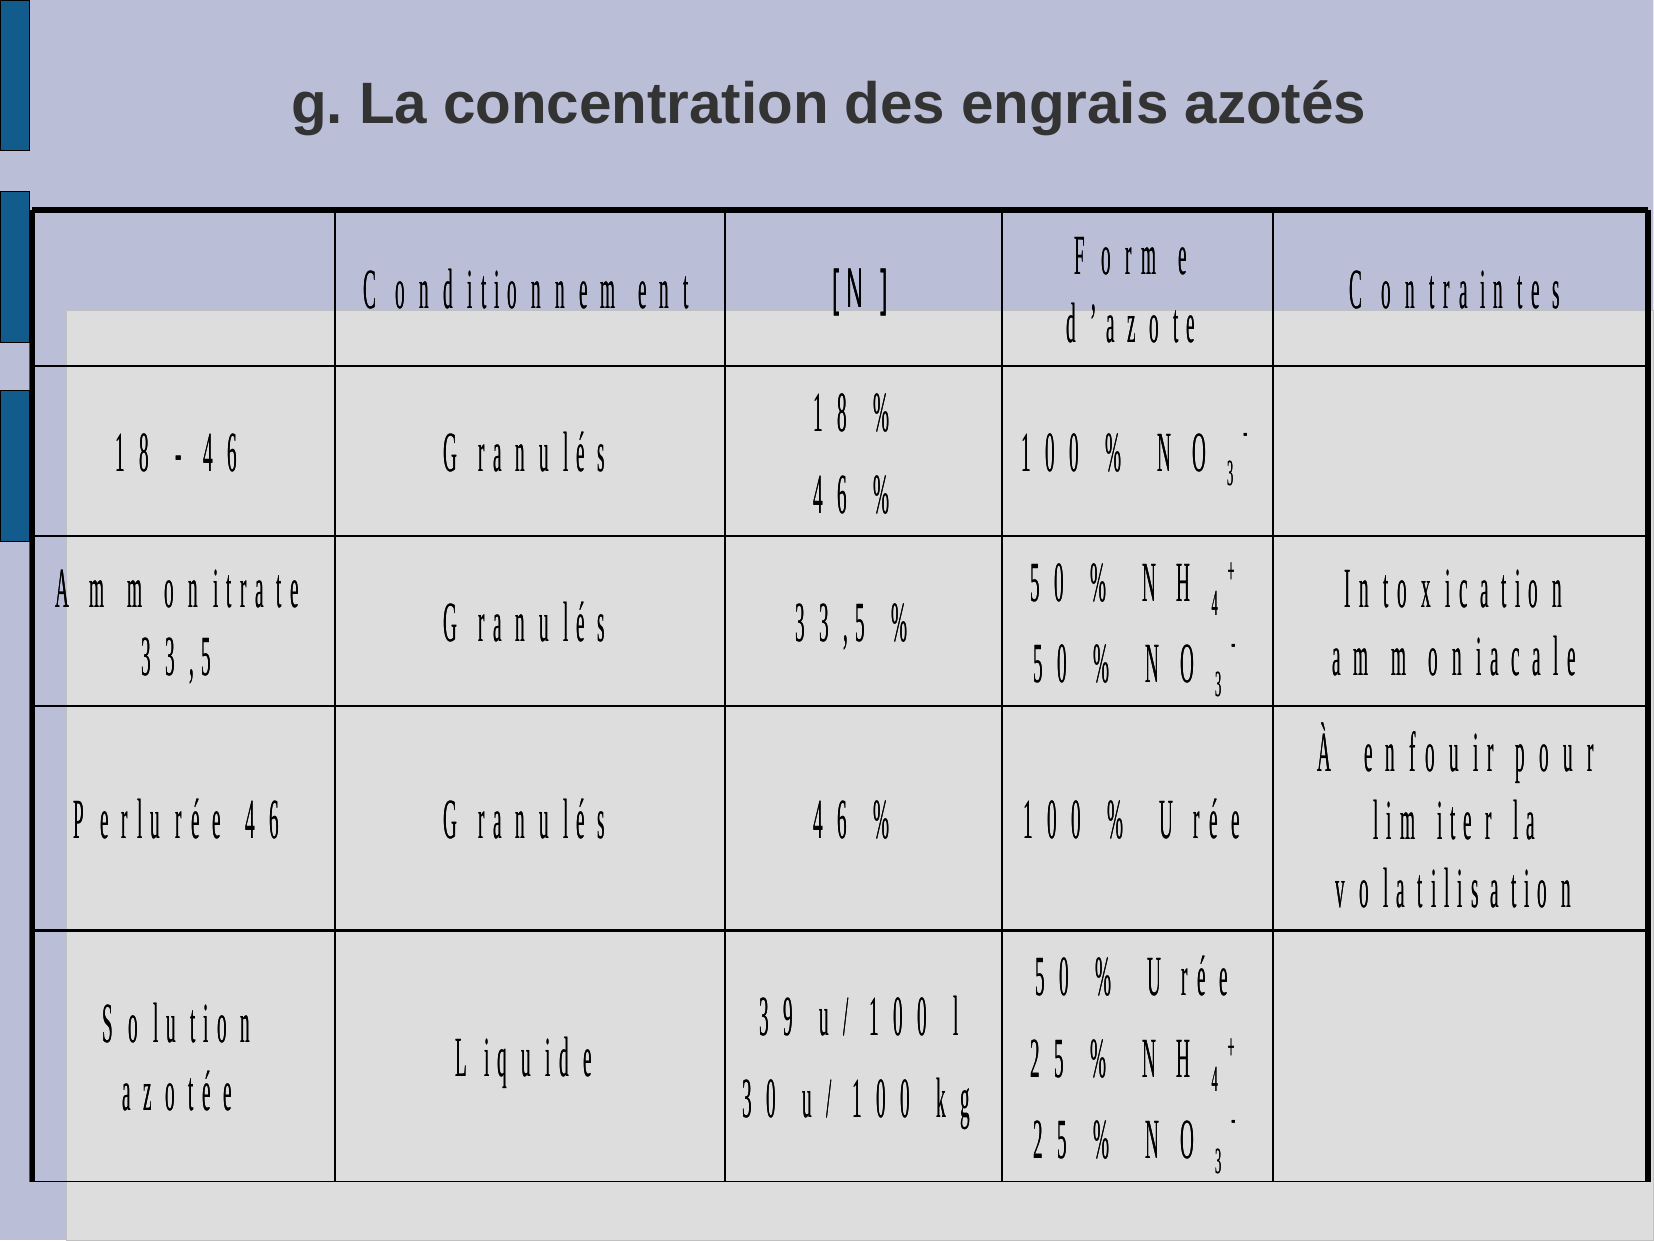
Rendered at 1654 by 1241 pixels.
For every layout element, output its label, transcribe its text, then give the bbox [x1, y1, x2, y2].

picture [29, 206, 1654, 1182]
title g. La concentration des engrais azotés [123, 0, 1536, 206]
